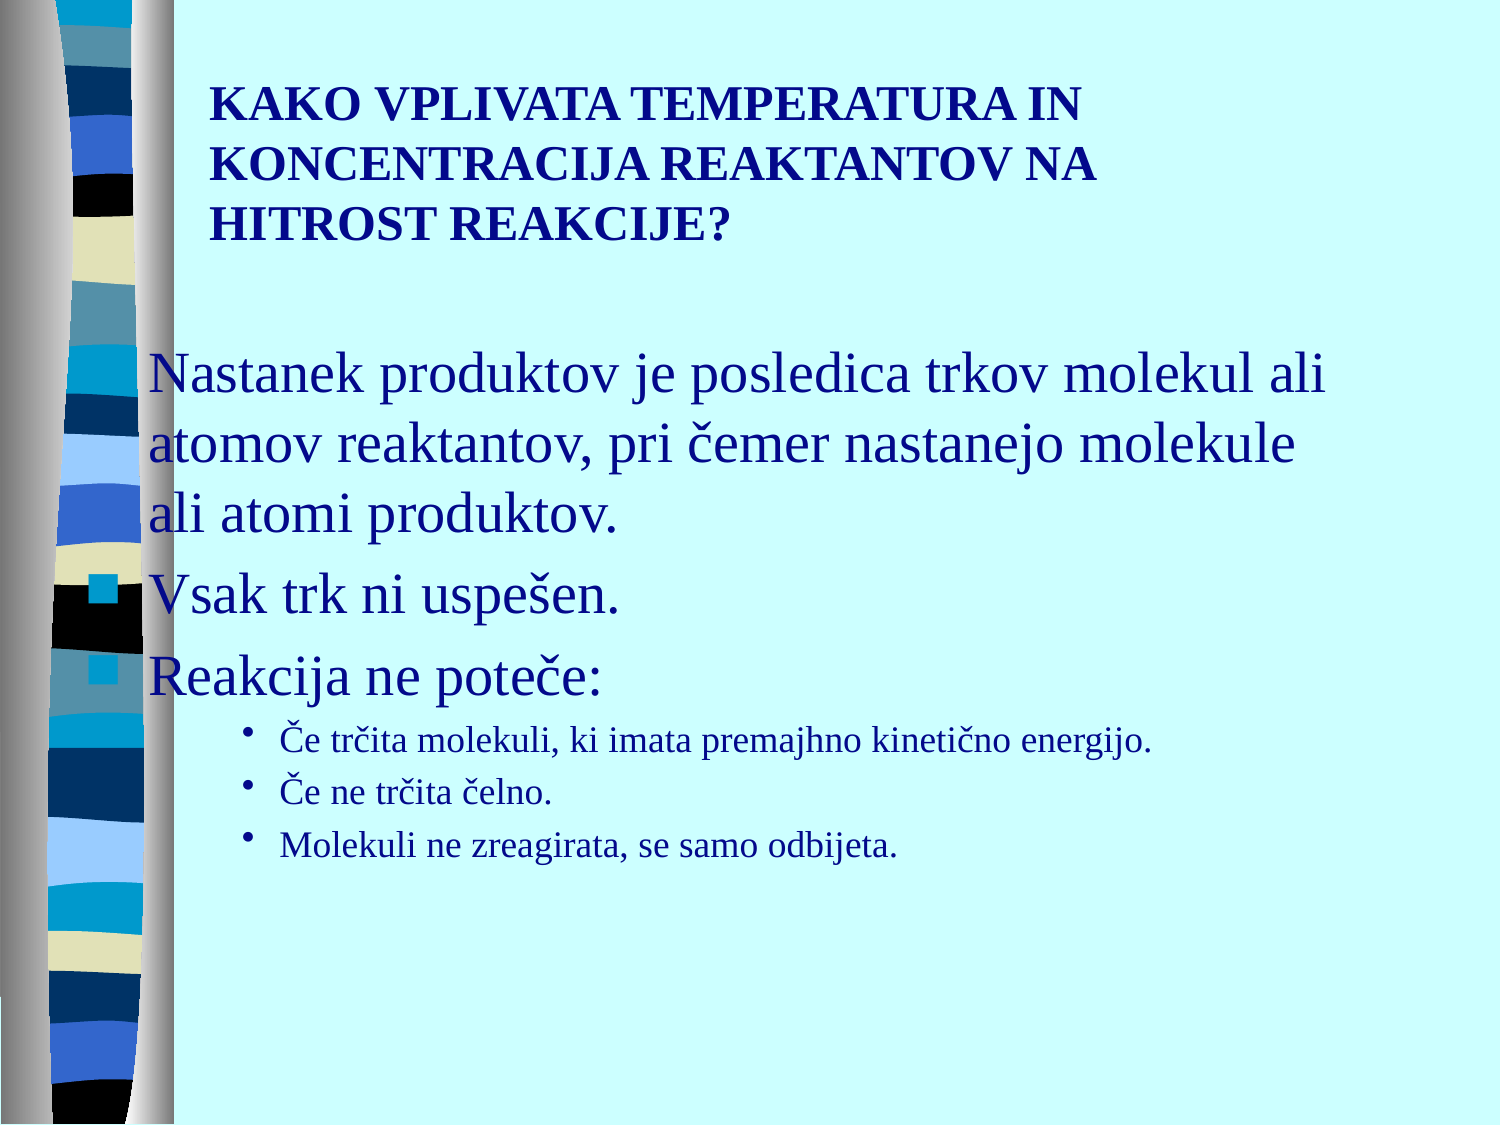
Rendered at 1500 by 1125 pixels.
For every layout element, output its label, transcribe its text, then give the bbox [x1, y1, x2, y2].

title KAKO VPLIVATA TEMPERATURA IN KONCENTRACIJA REAKTANTOV NA HITROST REAKCIJE? [194, 78, 1258, 244]
list Nastanek produktov je posledica trkov molekul ali atomov reaktantov, pri čemer nastanejo molekule ali atomi produktov. Vsak trk ni uspešen. Reakcija ne poteče: Če trčita molekuli, ki imata premajhno kinetično energijo. Če ne trčita čelno. Molekuli ne zreagirata, se samo odbijeta. [76, 326, 1352, 1002]
